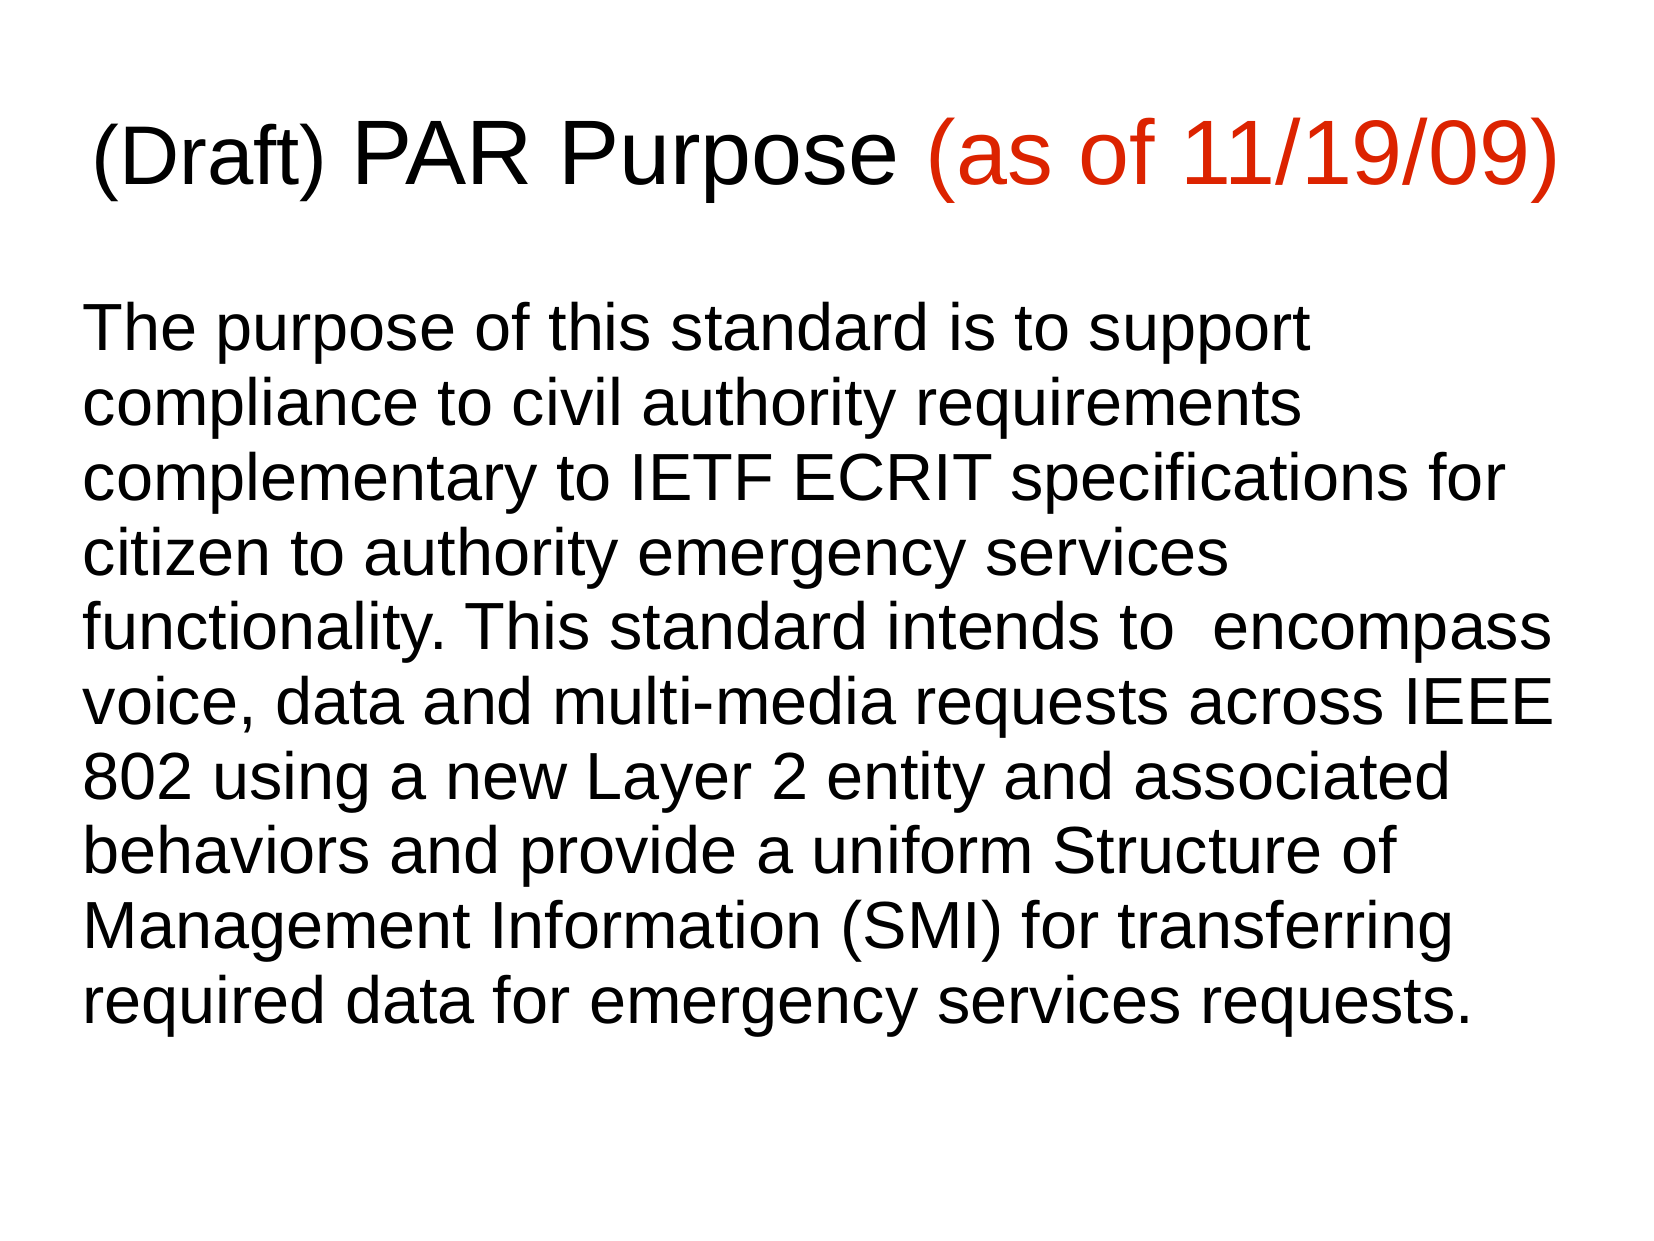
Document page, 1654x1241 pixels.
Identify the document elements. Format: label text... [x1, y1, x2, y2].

title (Draft) PAR Purpose (as of 11/19/09) [82, 56, 1571, 250]
list The purpose of this standard is to support compliance to civil authority requirements complementary to IETF ECRIT specifications for citizen to authority emergency services functionality. This standard intends to encompass voice, data and multi-media requests across IEEE 802 using a new Layer 2 entity and associated behaviors and provide a uniform Structure of Management Information (SMI) for transferring required data for emergency services requests. [82, 290, 1571, 1094]
